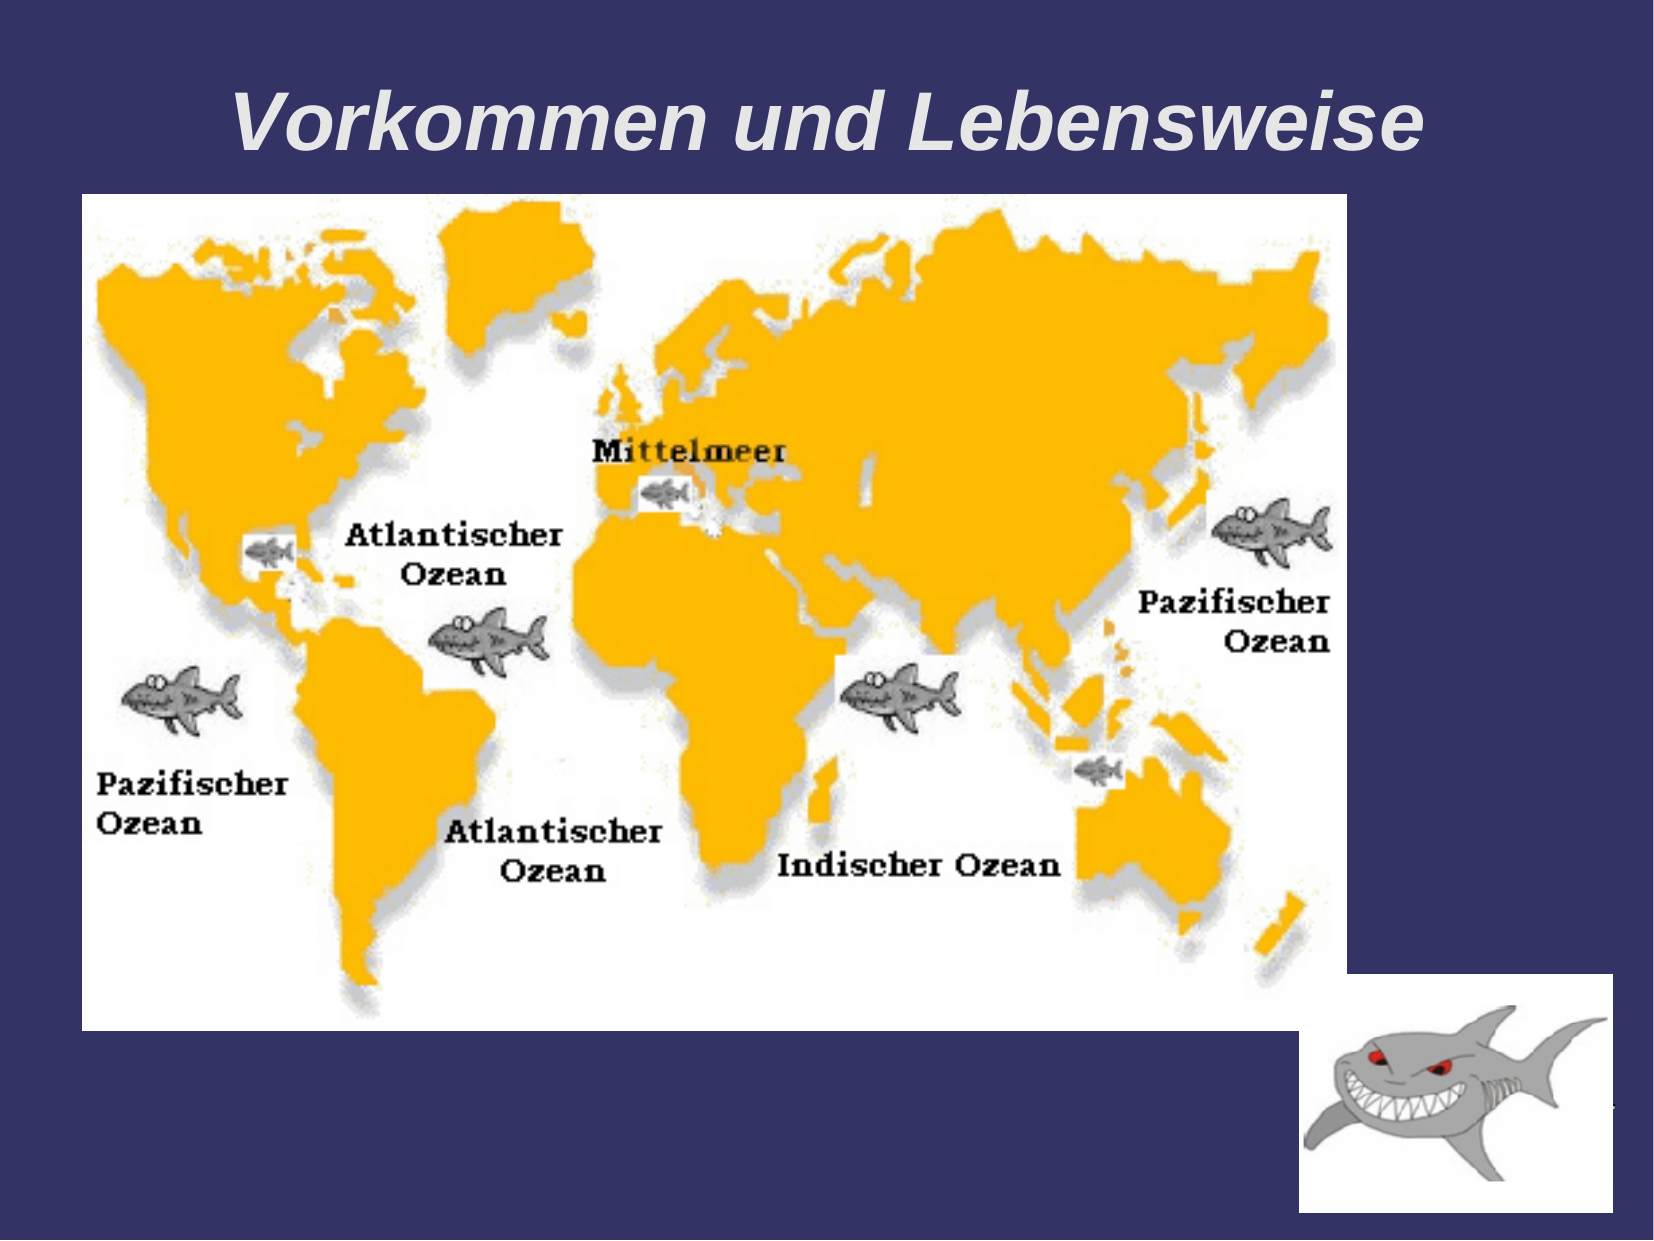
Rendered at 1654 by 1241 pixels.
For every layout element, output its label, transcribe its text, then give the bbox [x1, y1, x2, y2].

title Vorkommen und Lebensweise [121, 19, 1534, 227]
picture [82, 194, 1613, 1213]
